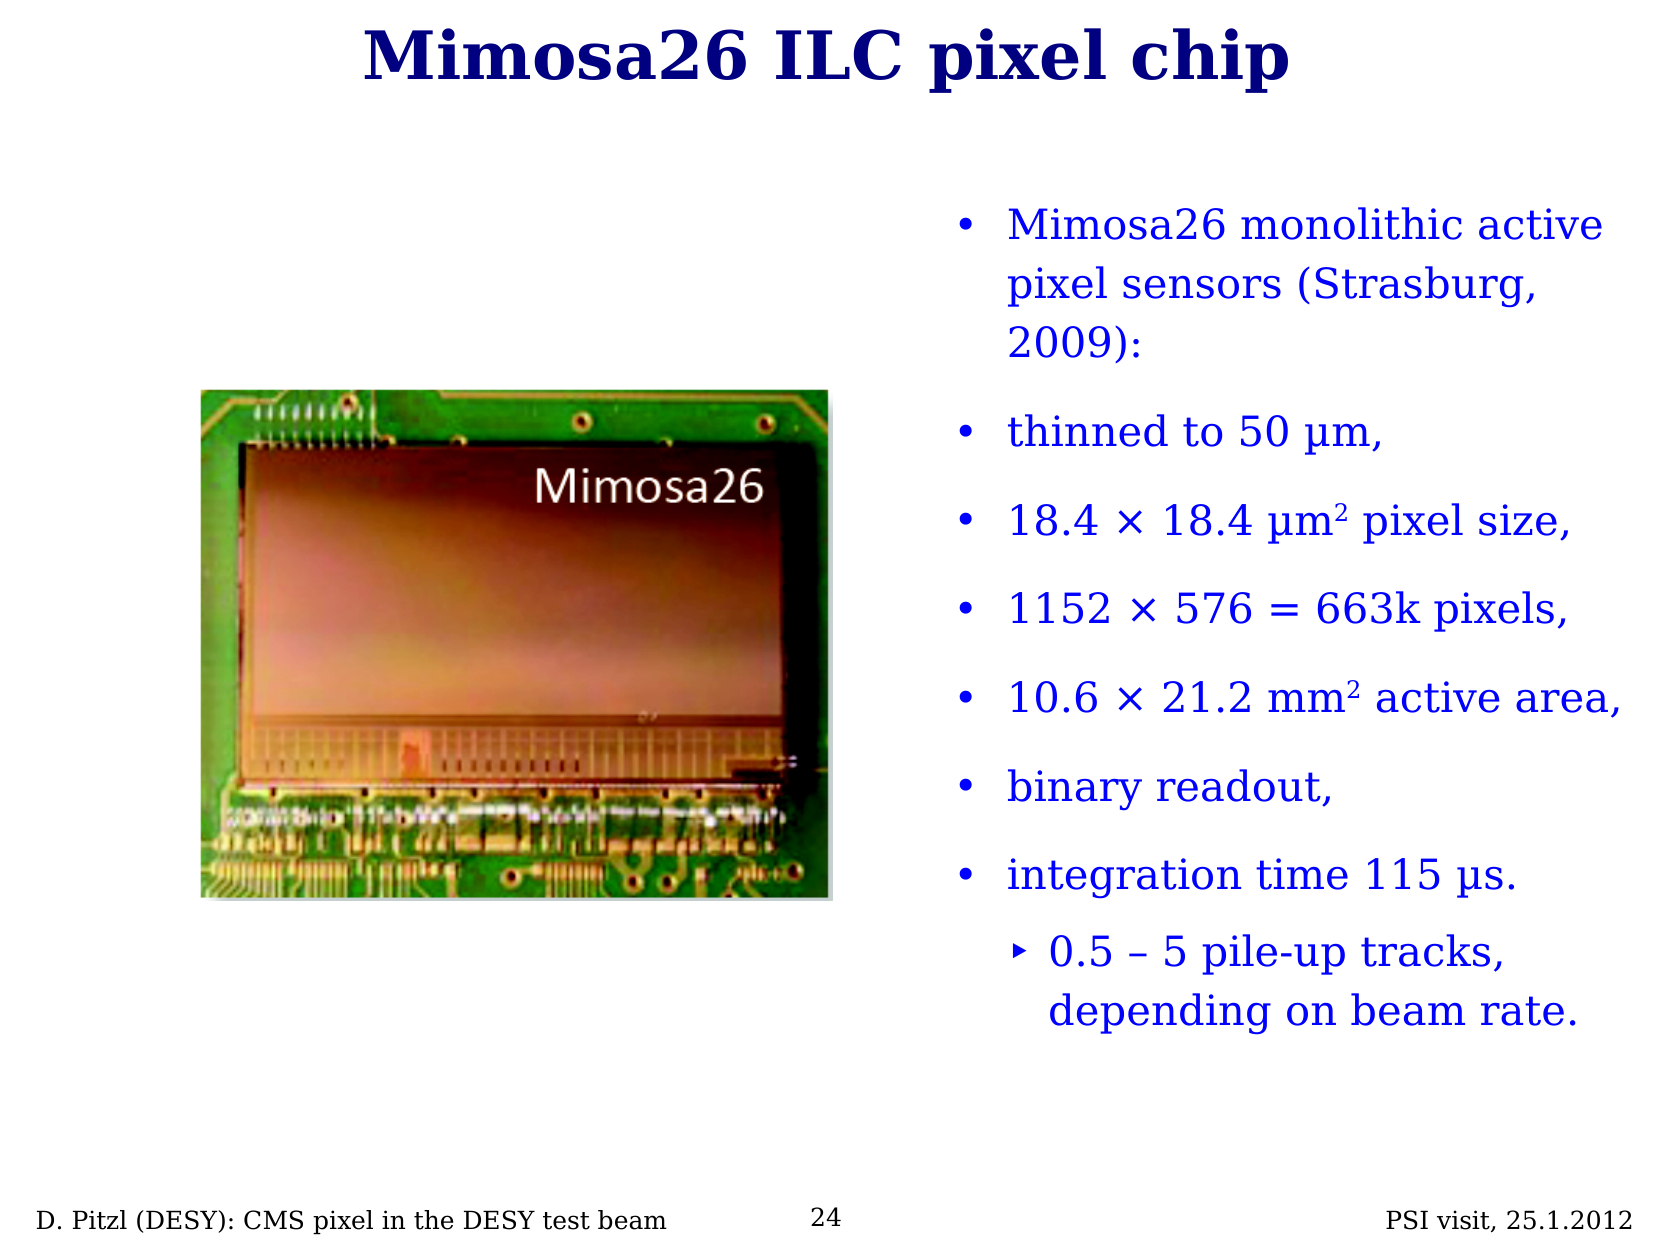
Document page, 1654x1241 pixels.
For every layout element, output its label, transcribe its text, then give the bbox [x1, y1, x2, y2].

list Mimosa26 monolithic active pixel sensors (Strasburg, 2009): thinned to 50 µm, 18.4 × 18.4 µm2 pixel size, 1152 × 576 = 663k pixels, 10.6 × 21.2 mm2 active area, binary readout, integration time 115 µs. 0.5 – 5 pile-up tracks, depending on beam rate. [953, 190, 1629, 1028]
title Mimosa26 ILC pixel chip [121, 16, 1534, 96]
picture [198, 387, 833, 901]
